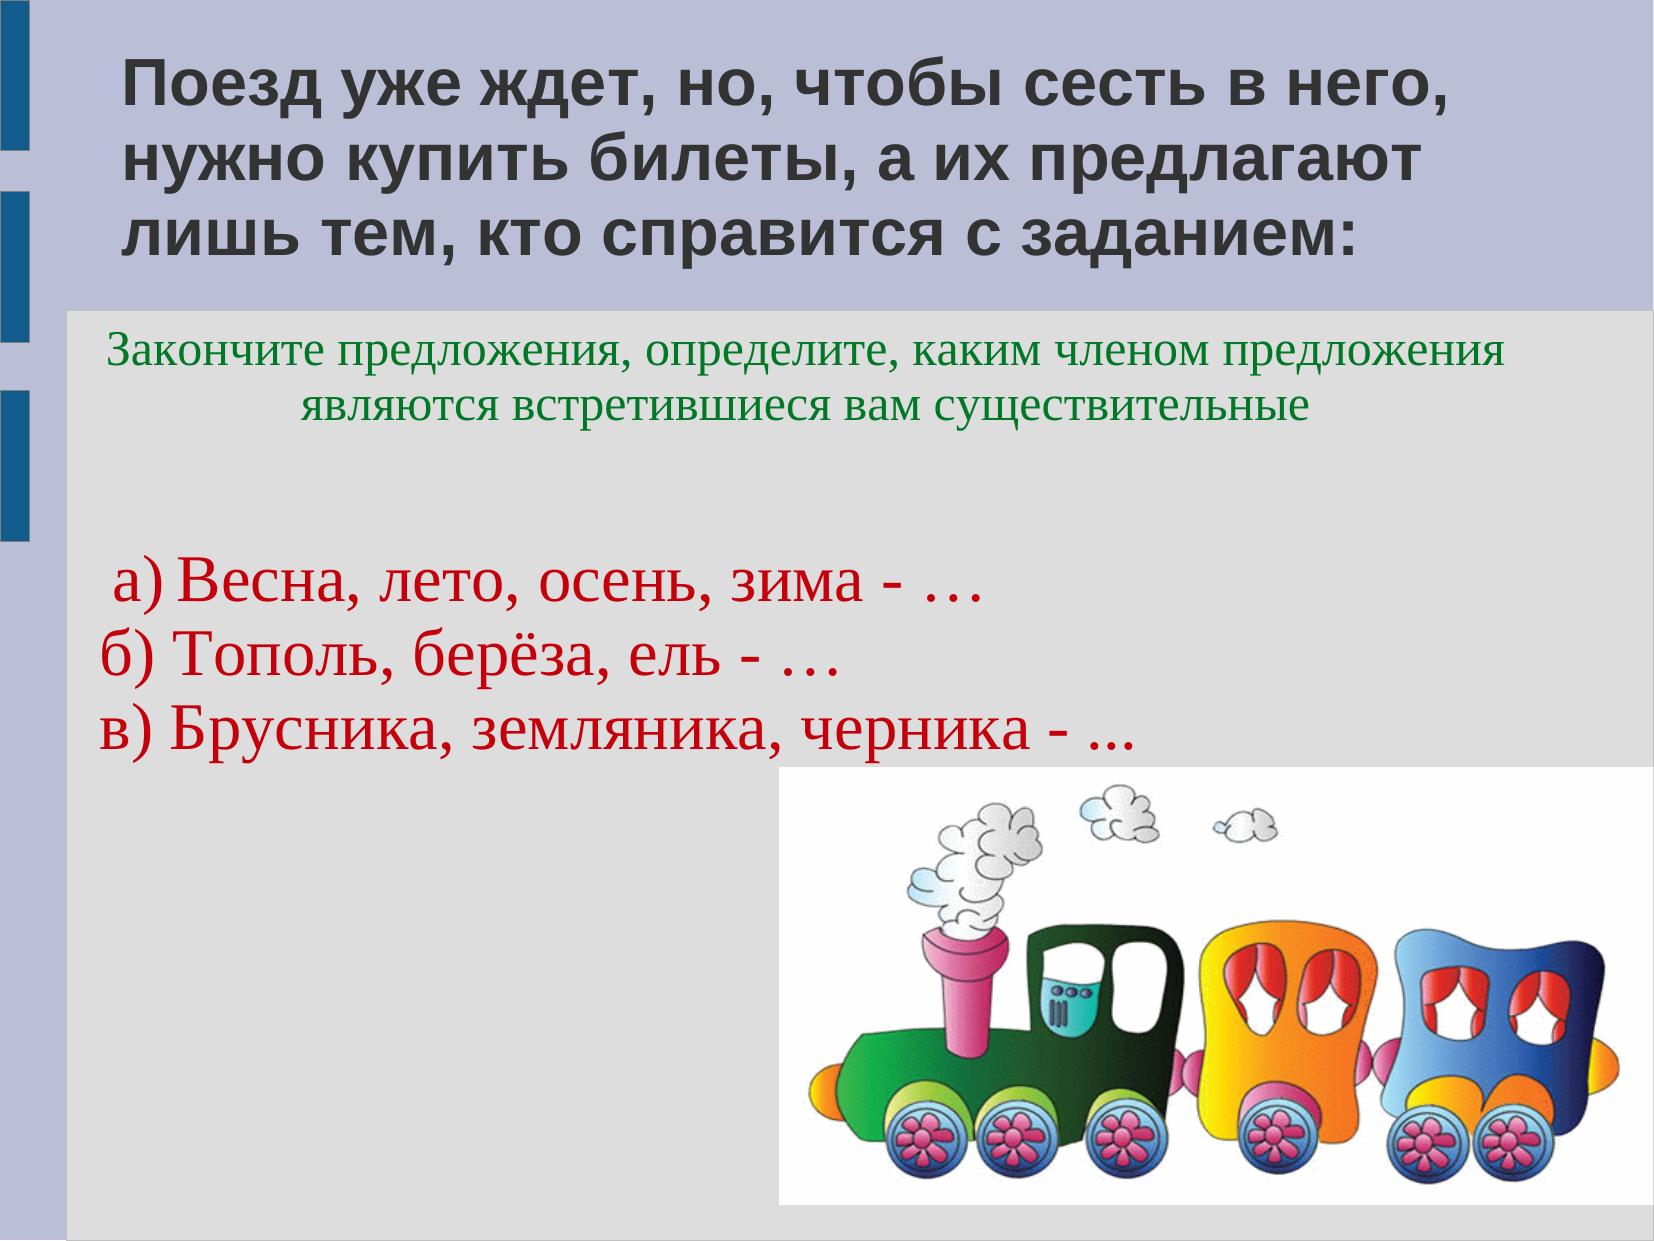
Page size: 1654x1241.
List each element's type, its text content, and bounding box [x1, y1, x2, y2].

subtitle Закончите предложения, определите, каким членом предложения являются встретившиеся вам существительные а) Весна, лето, осень, зима - … б) Тополь, берёза, ель - … в) Брусника, земляника, черника - ... [99, 151, 1512, 934]
title Поезд уже ждет, но, чтобы сесть в него, нужно купить билеты, а их предлагают лишь тем, кто справится с заданием: [121, 45, 1534, 345]
picture [779, 767, 1654, 1205]
